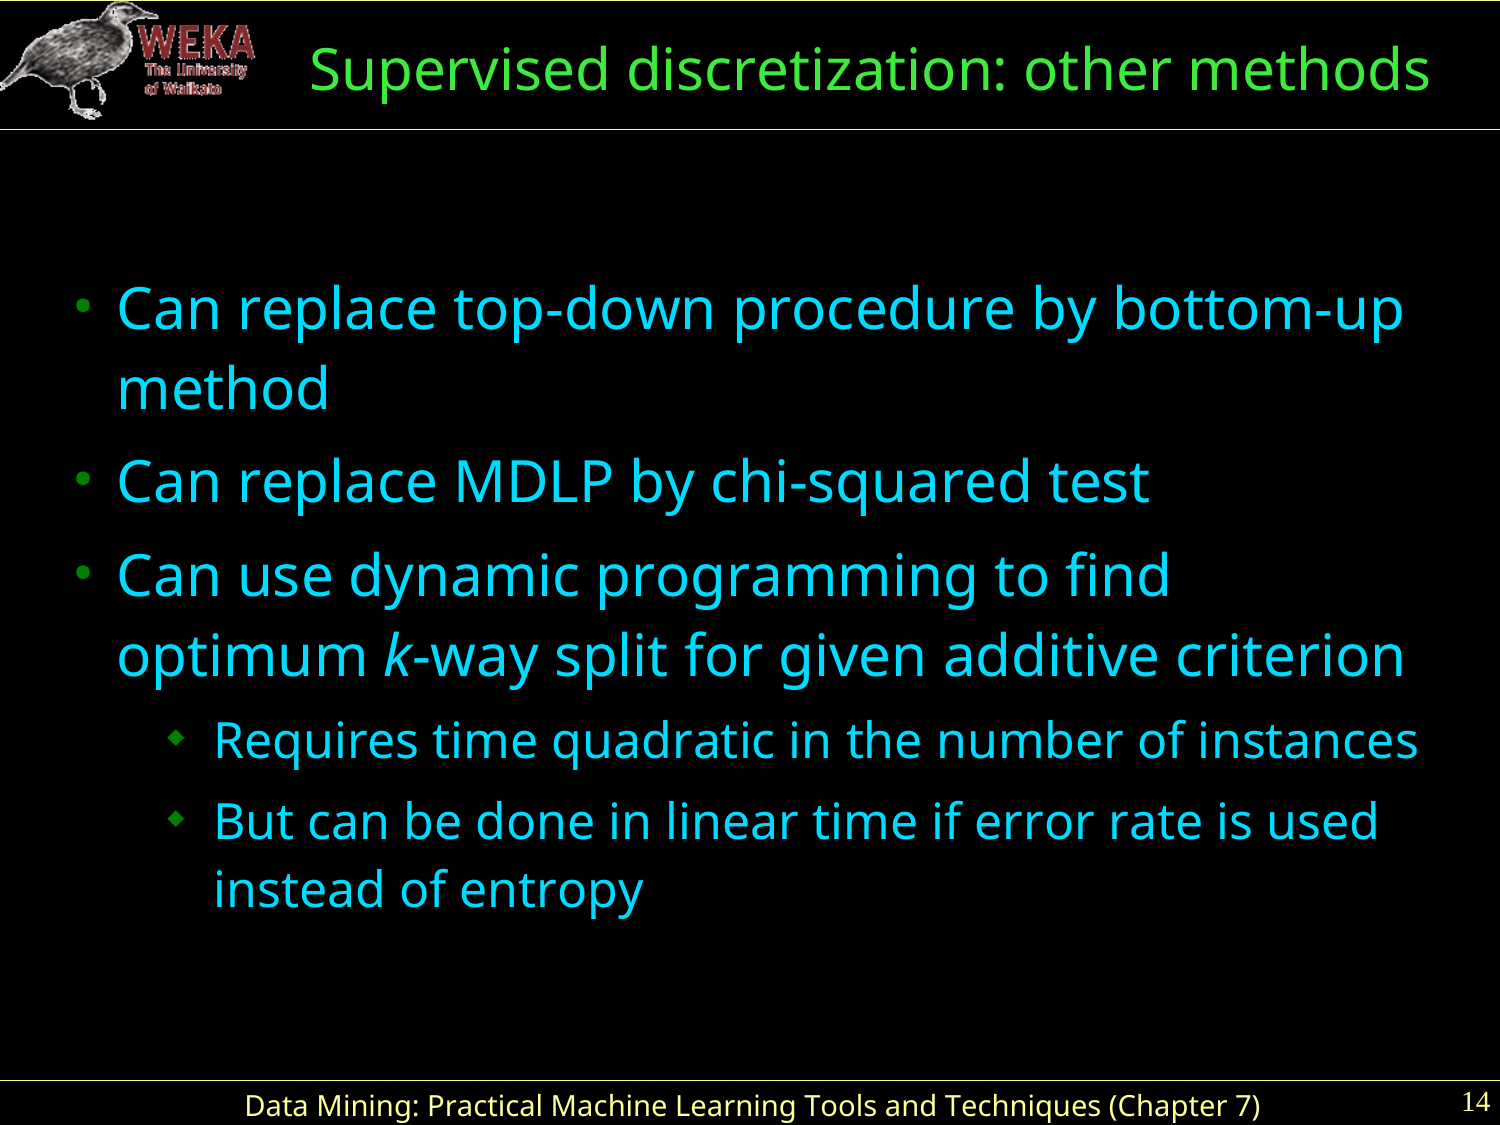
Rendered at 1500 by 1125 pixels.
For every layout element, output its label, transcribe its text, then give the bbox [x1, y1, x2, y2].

title Supervised discretization: other methods [294, 0, 1500, 148]
picture [0, 1, 266, 129]
text_box Can replace top-down procedure by bottom-up method Can replace MDLP by chi-squared test Can use dynamic programming to find optimum k-way split for given additive criterion Requires time quadratic in the number of instances But can be done in linear time if error rate is used instead of entropy [59, 260, 1447, 936]
